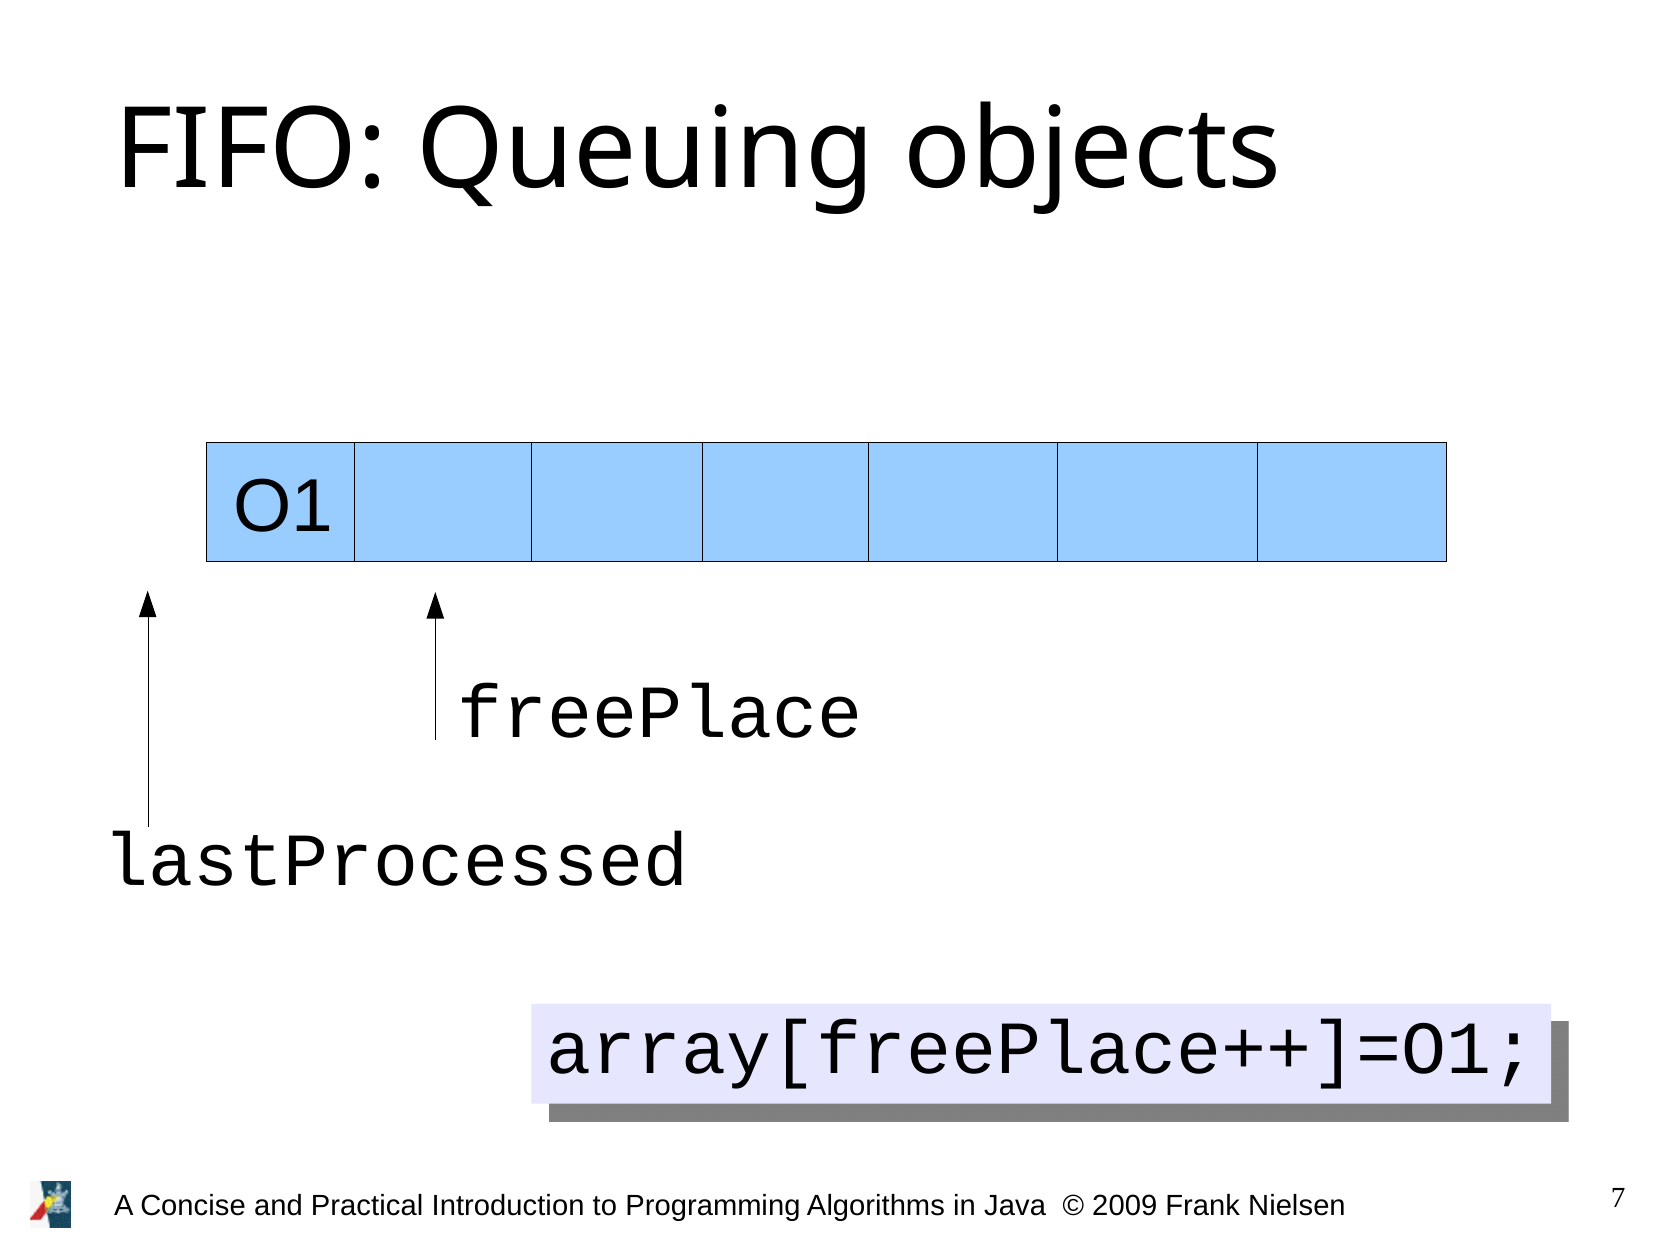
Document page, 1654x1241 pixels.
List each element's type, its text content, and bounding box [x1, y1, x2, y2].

text_box [703, 442, 868, 562]
text_box [869, 442, 1057, 562]
text_box freePlace [442, 667, 878, 768]
text_box O1 [218, 456, 349, 556]
text_box [206, 442, 354, 562]
text_box [532, 442, 702, 562]
picture [29, 1181, 71, 1228]
text_box [355, 442, 531, 562]
text_box [1058, 442, 1257, 562]
text_box FIFO: Queuing objects [99, 60, 1493, 234]
text_box array[freePlace++]=O1; [531, 1003, 1552, 1104]
text_box [1258, 442, 1447, 562]
text_box lastProcessed [88, 815, 704, 916]
